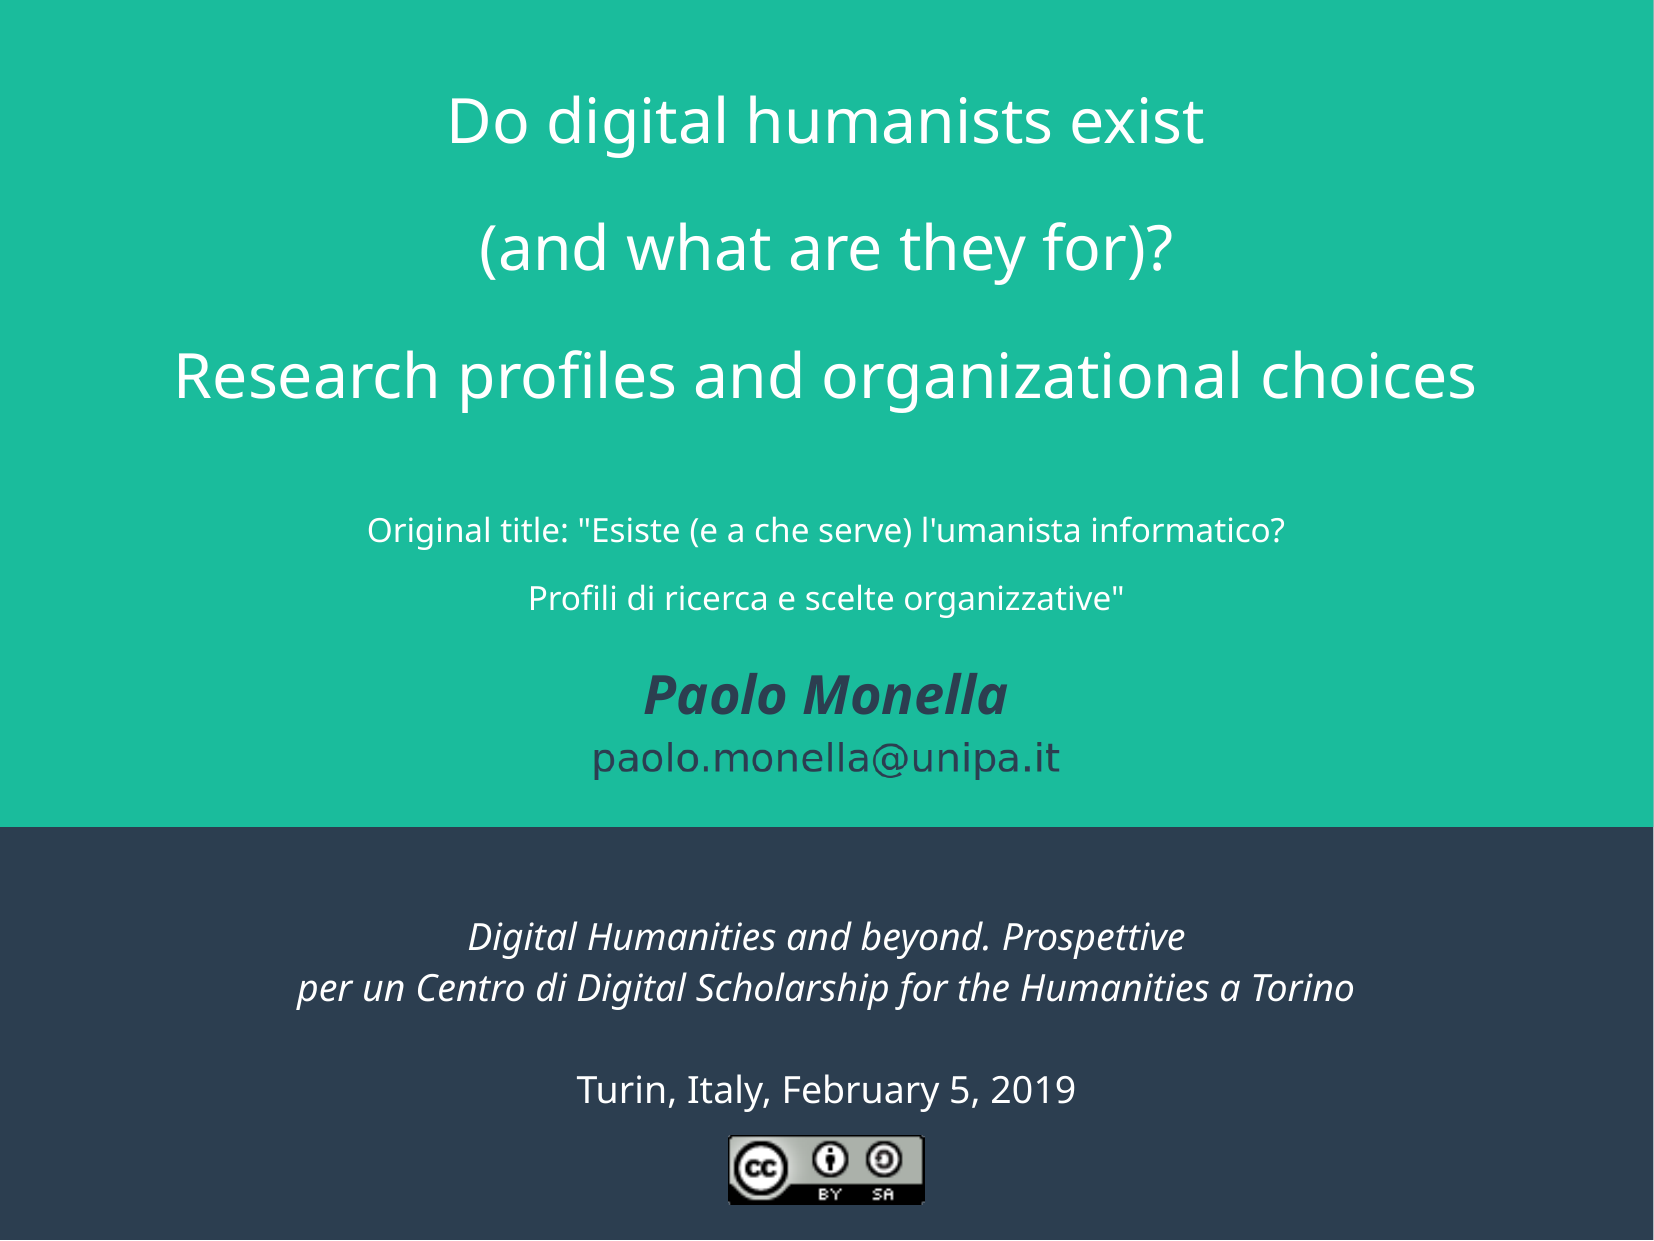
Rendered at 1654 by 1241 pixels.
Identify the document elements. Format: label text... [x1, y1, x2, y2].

picture [583, 738, 1069, 788]
picture [728, 1135, 925, 1205]
subtitle Digital Humanities and beyond. Prospettive per un Centro di Digital Scholarship for the Humanities a Torino Turin, Italy, February 5, 2019 [59, 850, 1595, 1176]
title Do digital humanists exist (and what are they for)? Research profiles and organizational choices Original title: "Esiste (e a che serve) l'umanista informatico? Profili di ricerca e scelte organizzative" Paolo Monella [59, 73, 1595, 692]
